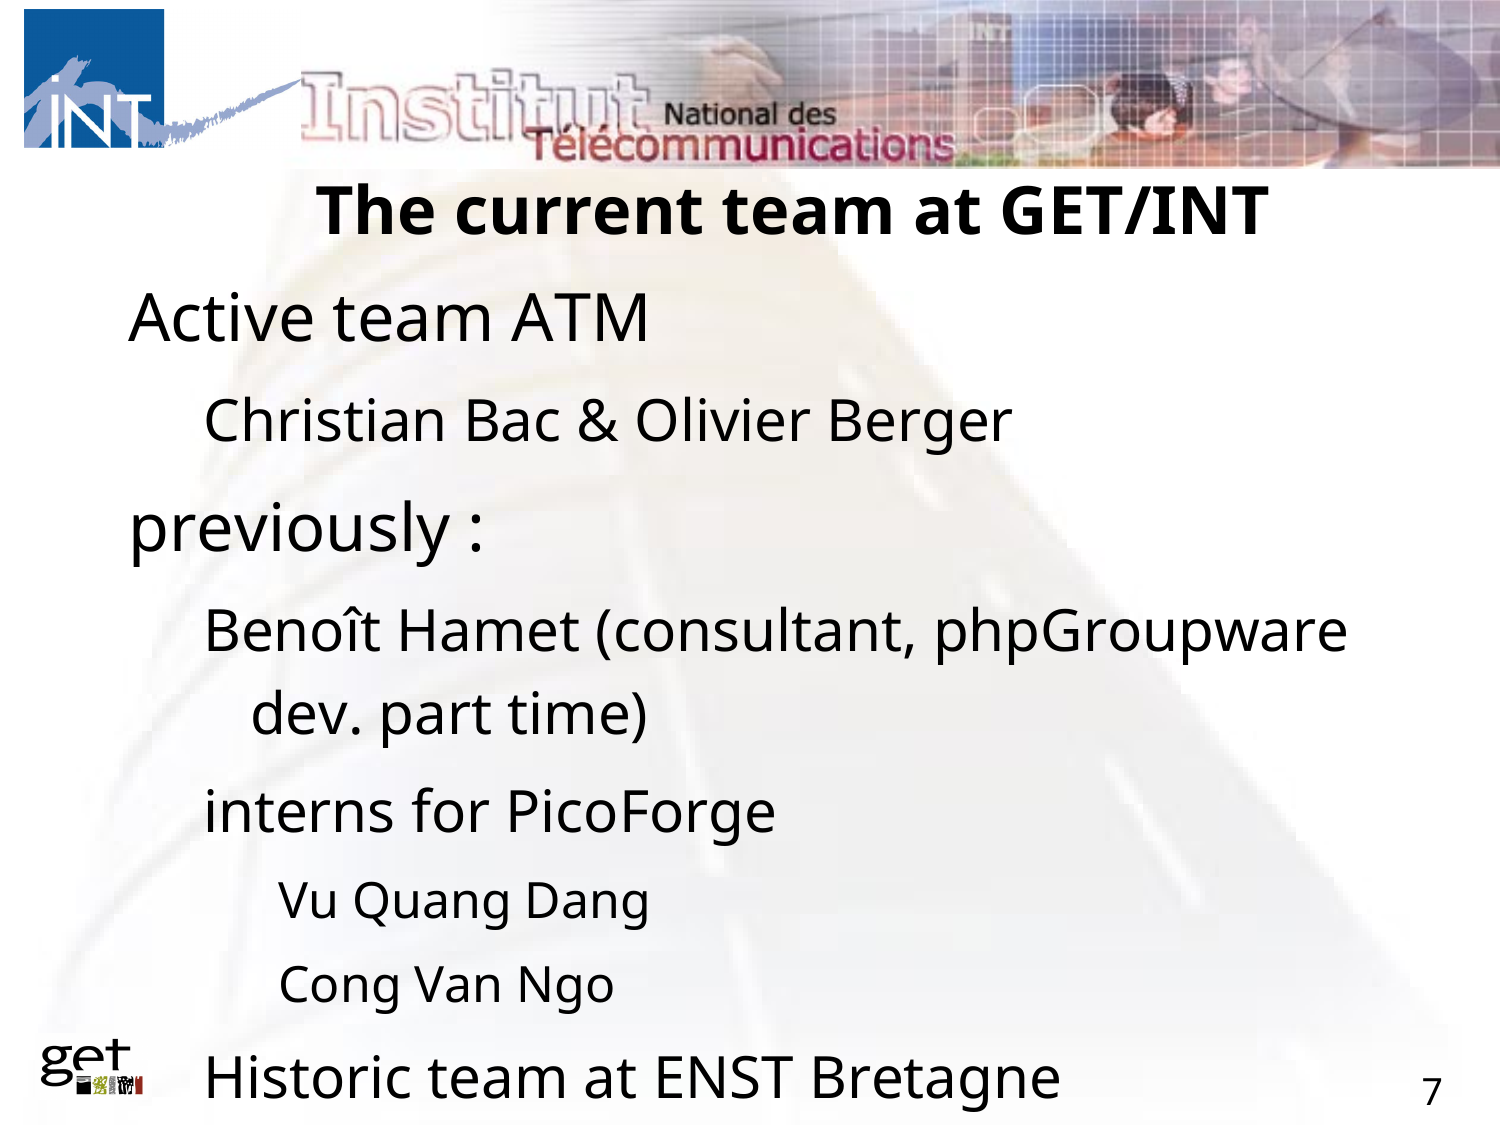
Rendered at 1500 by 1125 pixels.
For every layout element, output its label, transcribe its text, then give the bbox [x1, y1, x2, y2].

picture [0, 0, 1500, 1125]
text_box [249, 757, 896, 870]
title The current team at GET/INT [118, 146, 1469, 266]
list Active team ATM Christian Bac & Olivier Berger previously : Benoît Hamet (consultant, phpGroupware dev. part time) interns for PicoForge Vu Quang Dang Cong Van Ngo Historic team at ENST Bretagne [128, 265, 1359, 1034]
